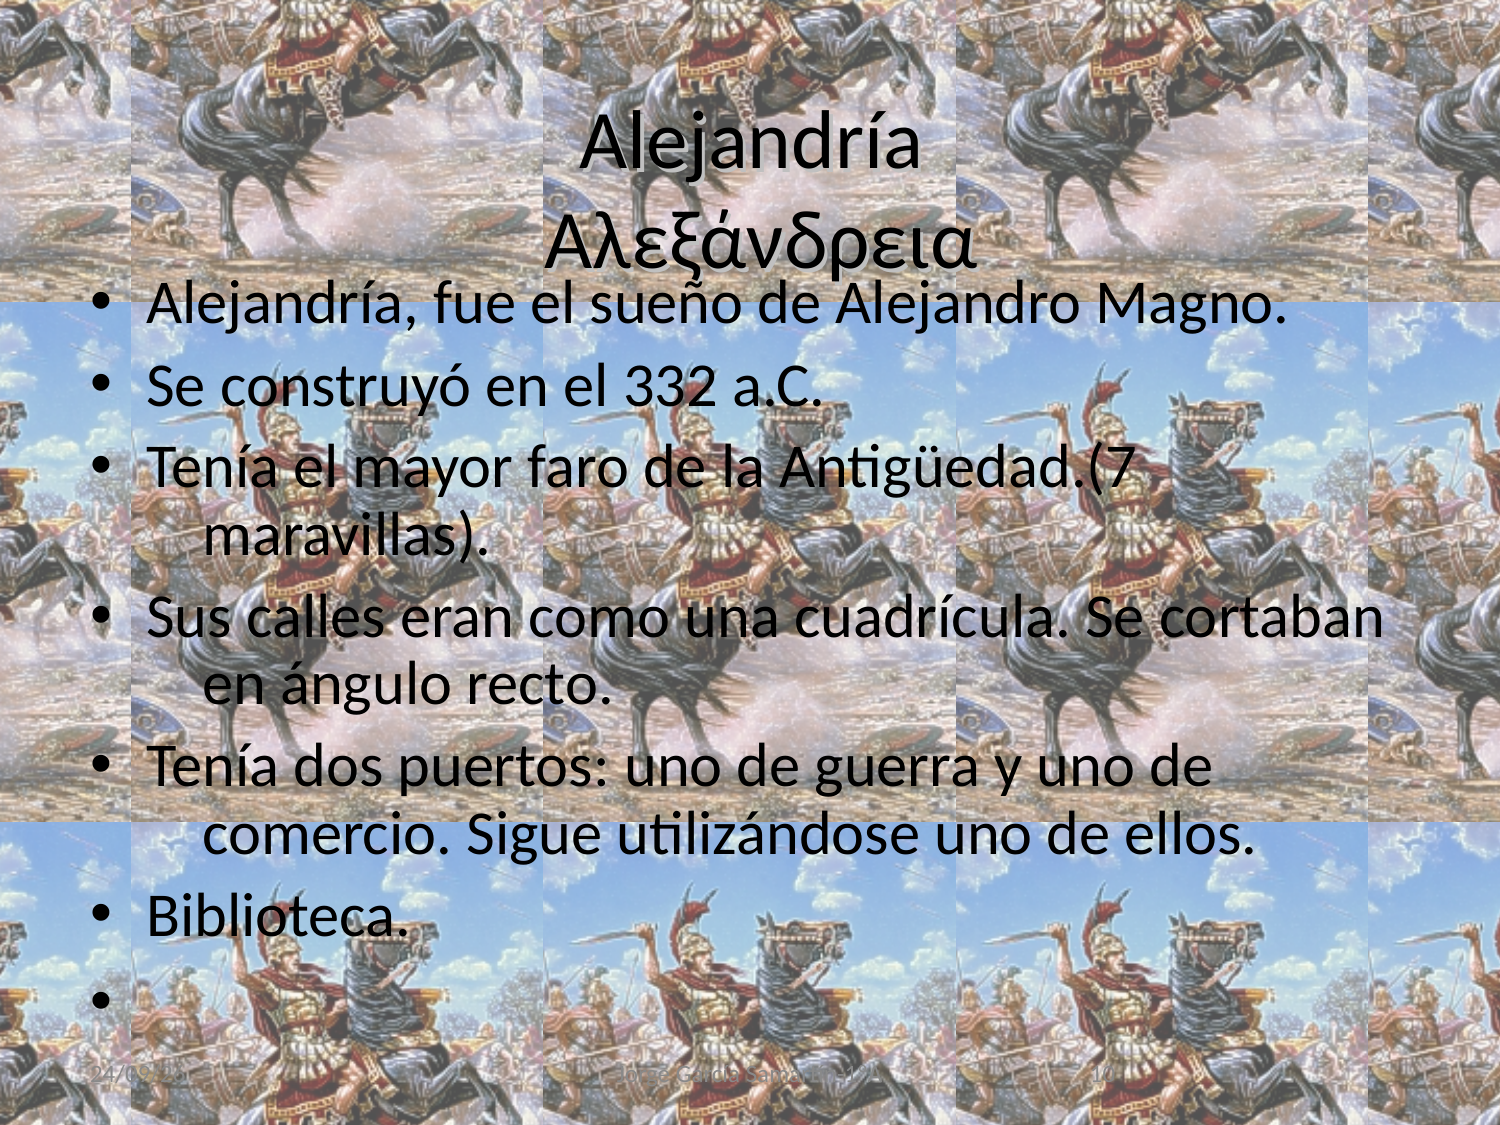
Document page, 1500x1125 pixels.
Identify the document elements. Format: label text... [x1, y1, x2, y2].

text_box jueves, 24 de marzo de 2011 [75, 1042, 426, 1103]
text_box Jorge García Samartín-1ºA [512, 1042, 988, 1103]
list Alejandría, fue el sueño de Alejandro Magno. Se construyó en el 332 a.C. Tenía el mayor faro de la Antigüedad.(7 maravillas). Sus calles eran como una cuadrícula. Se cortaban en ángulo recto. Tenía dos puertos: uno de guerra y uno de comercio. Sigue utilizándose uno de ellos. Biblioteca. [75, 262, 1426, 1005]
text_box 10 [1074, 1042, 1426, 1103]
title Alejandría Αλεξάνδρεια [76, 78, 1427, 266]
